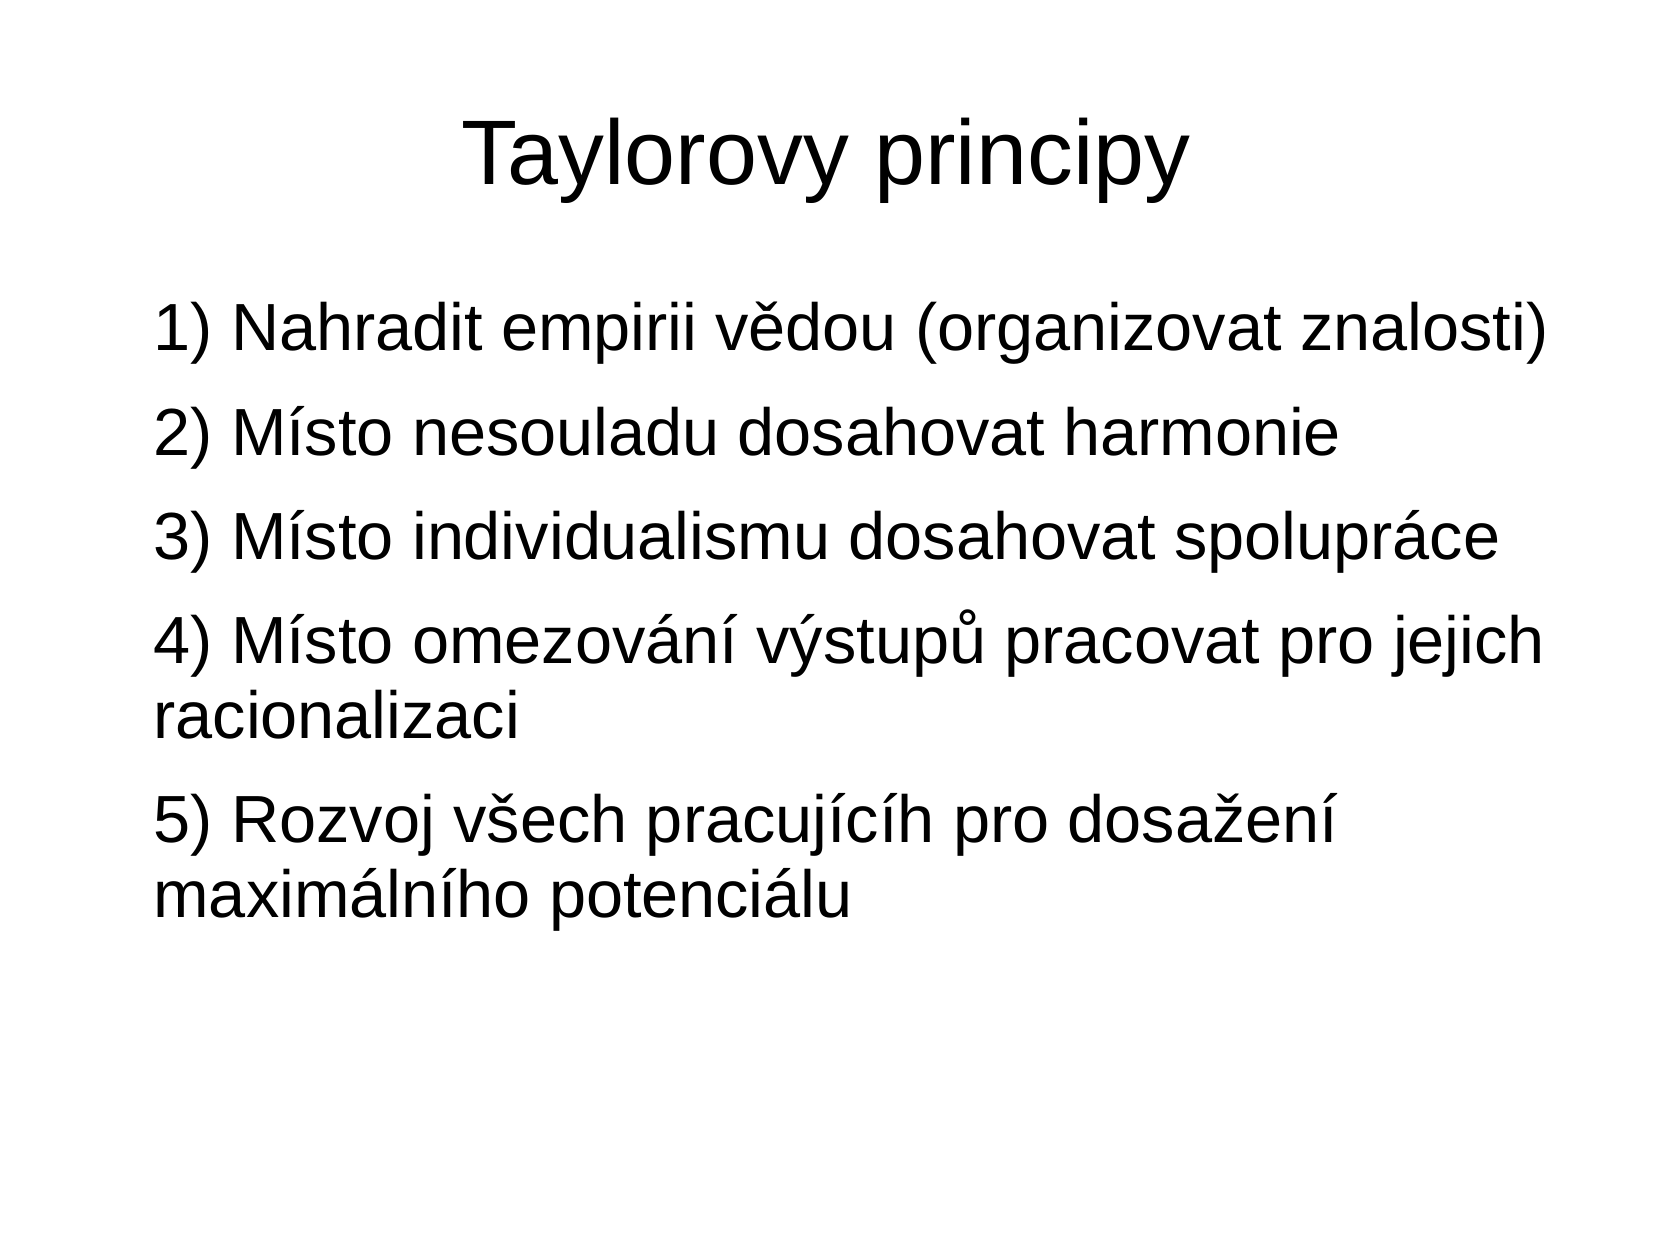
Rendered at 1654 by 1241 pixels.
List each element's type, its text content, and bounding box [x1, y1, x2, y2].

title Taylorovy principy [82, 49, 1571, 257]
list 1) Nahradit empirii vědou (organizovat znalosti) 2) Místo nesouladu dosahovat harmonie 3) Místo individualismu dosahovat spolupráce 4) Místo omezování výstupů pracovat pro jejich racionalizaci 5) Rozvoj všech pracujícíh pro dosažení maximálního potenciálu [82, 290, 1571, 1010]
